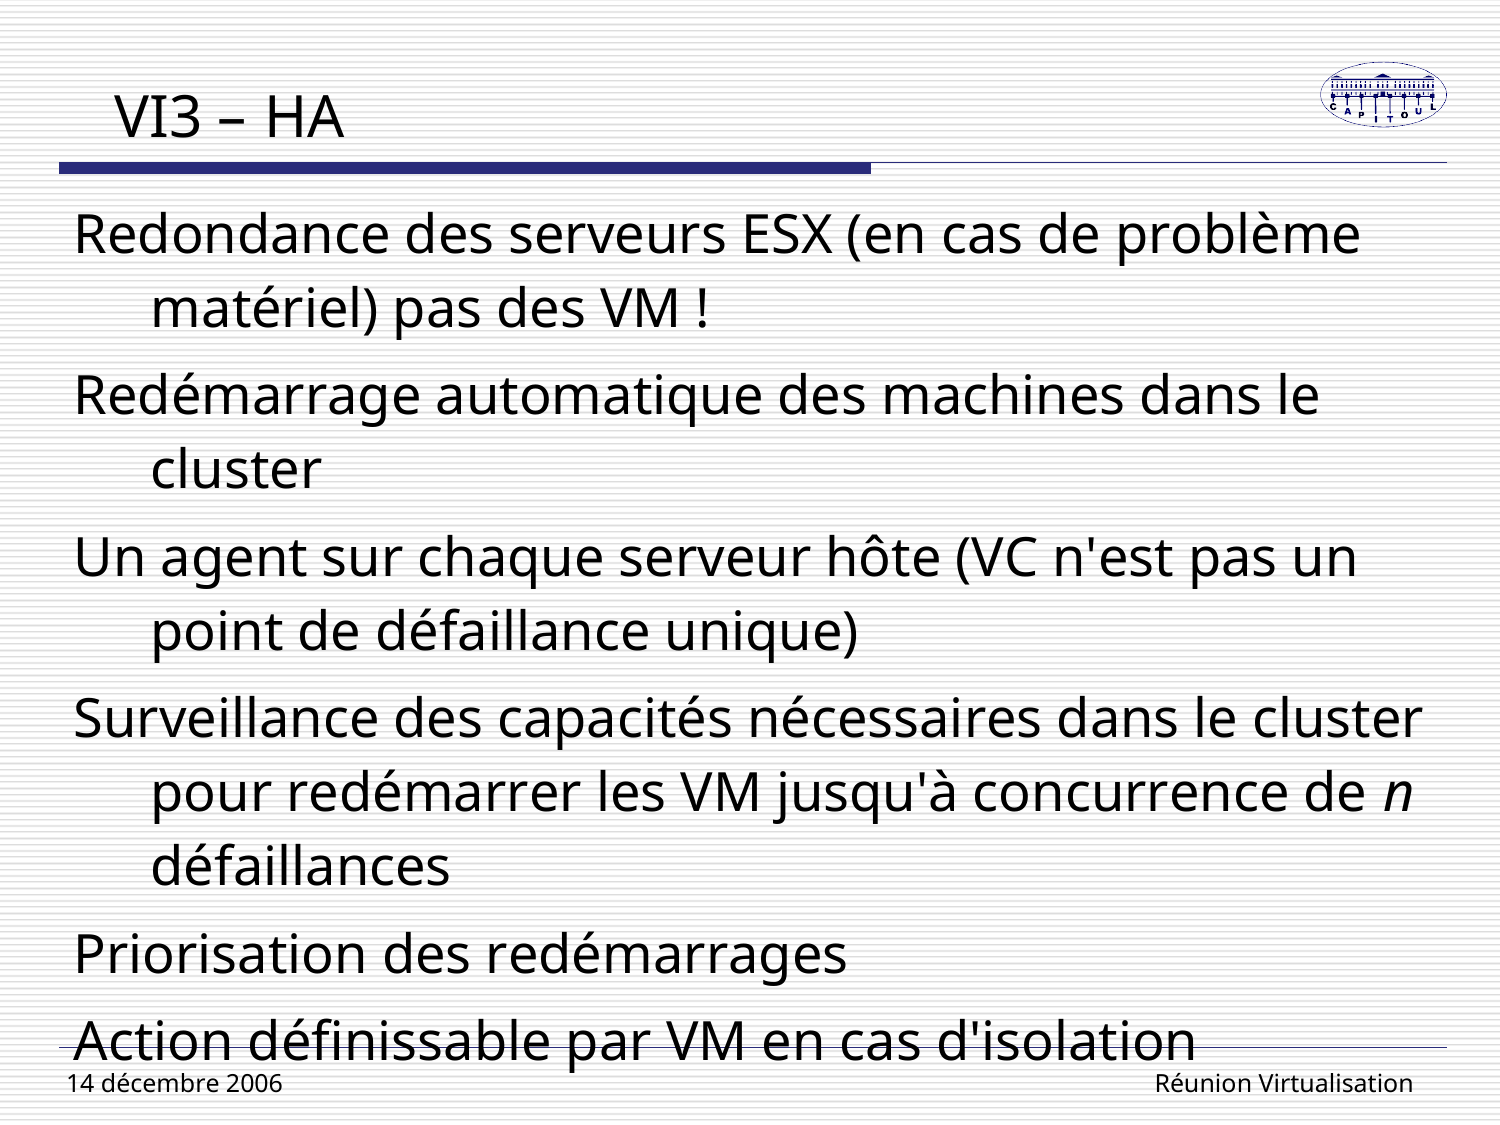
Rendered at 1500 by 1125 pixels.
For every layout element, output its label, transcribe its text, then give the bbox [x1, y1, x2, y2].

title VI3 – HA [99, 12, 1343, 163]
list Redondance des serveurs ESX (en cas de problème matériel) pas des VM ! Redémarrage automatique des machines dans le cluster Un agent sur chaque serveur hôte (VC n'est pas un point de défaillance unique) Surveillance des capacités nécessaires dans le cluster pour redémarrer les VM jusqu'à concurrence de n défaillances Priorisation des redémarrages Action définissable par VM en cas d'isolation [59, 187, 1447, 1035]
picture [0, 0, 1500, 1125]
